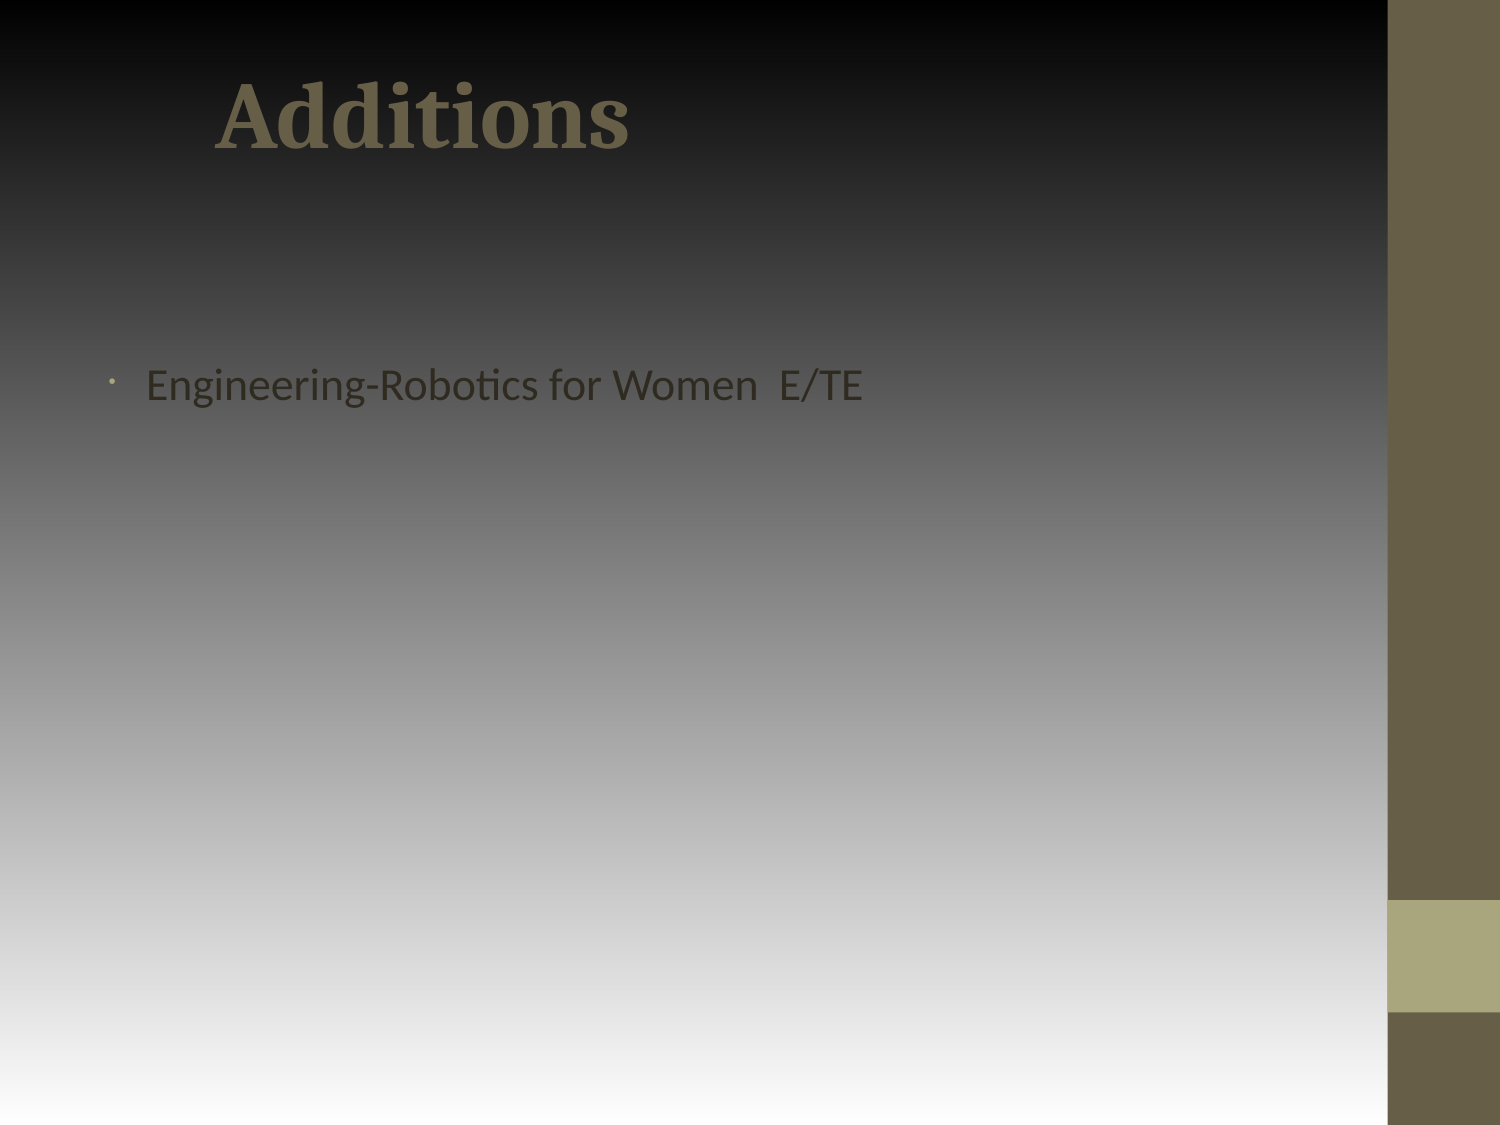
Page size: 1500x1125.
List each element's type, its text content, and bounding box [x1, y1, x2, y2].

list Engineering-Robotics for Women E/TE [75, 262, 1325, 1050]
title Additions [75, 45, 1325, 233]
